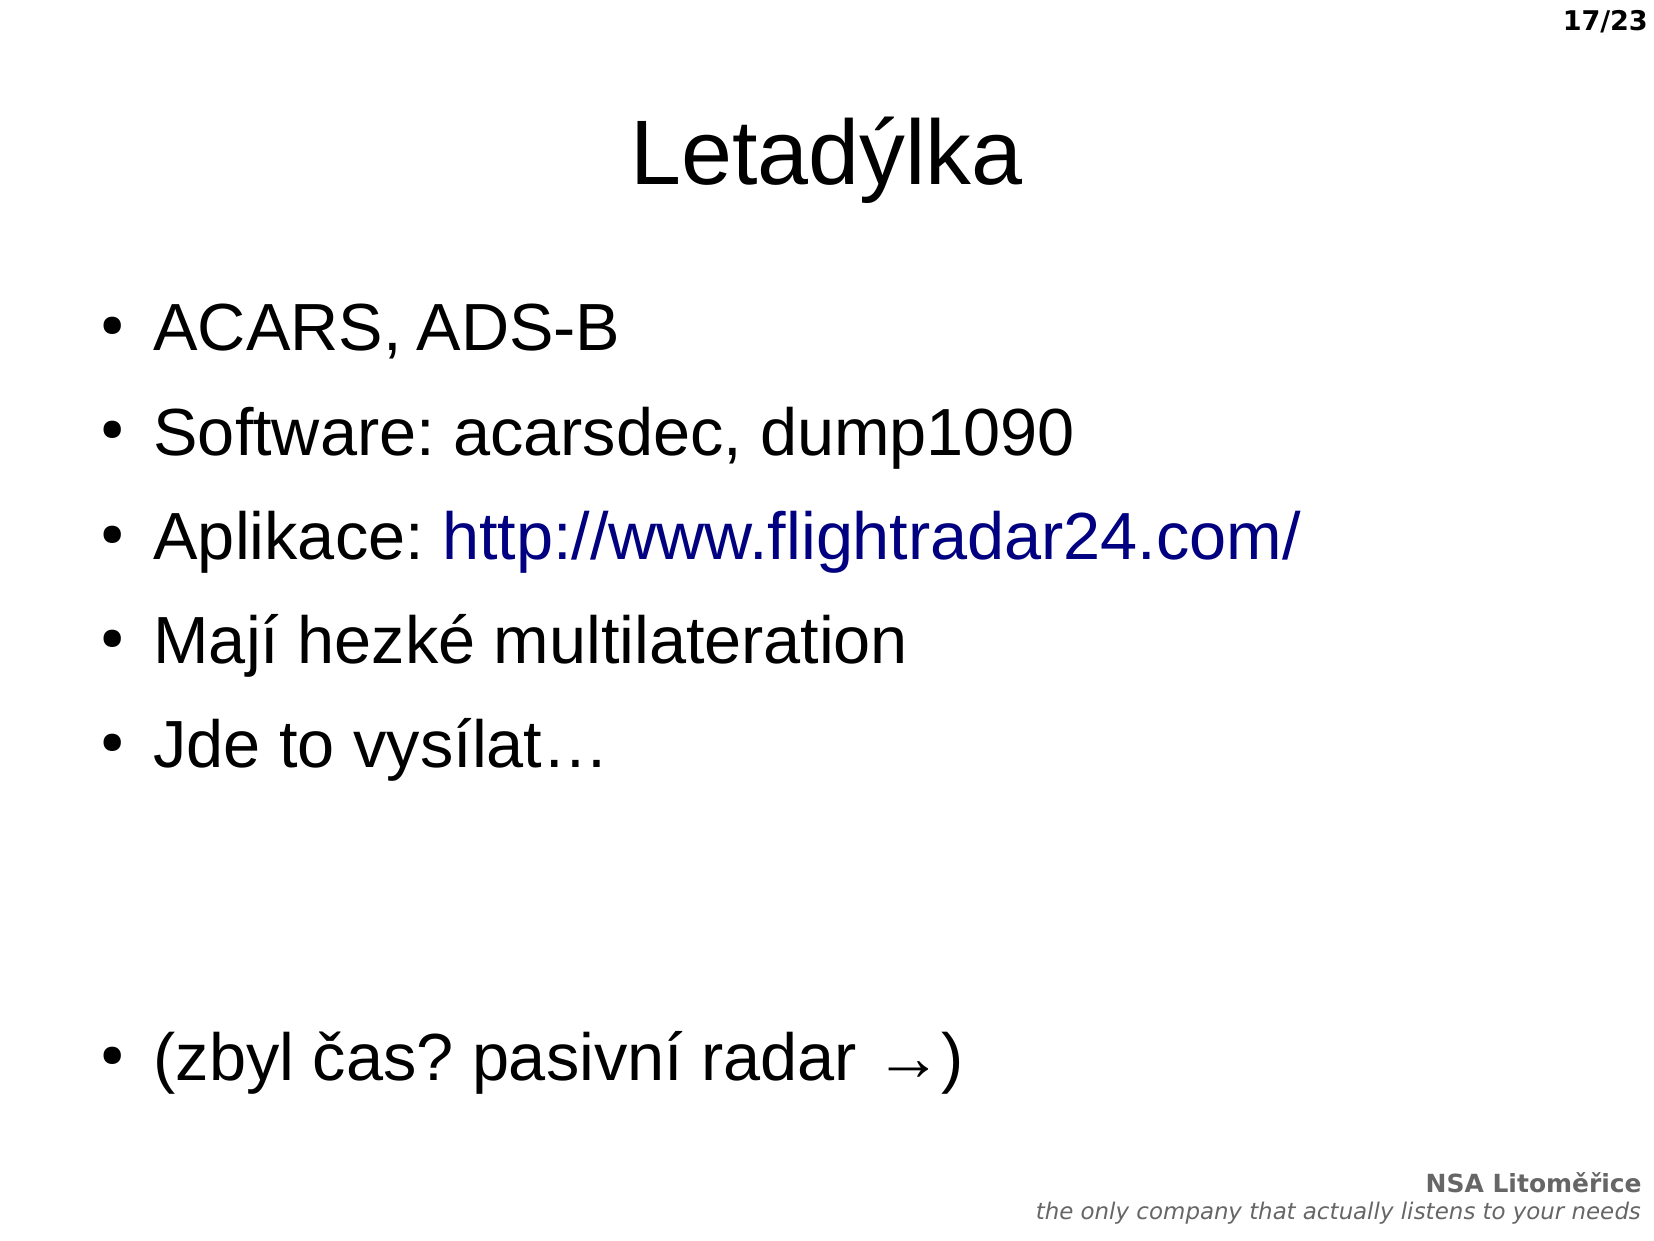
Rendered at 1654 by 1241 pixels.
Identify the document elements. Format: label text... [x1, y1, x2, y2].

title Letadýlka [82, 49, 1571, 257]
list ACARS, ADS-B Software: acarsdec, dump1090 Aplikace: http://www.flightradar24.com/ Mají hezké multilateration Jde to vysílat… (zbyl čas? pasivní radar →) [82, 290, 1571, 1170]
